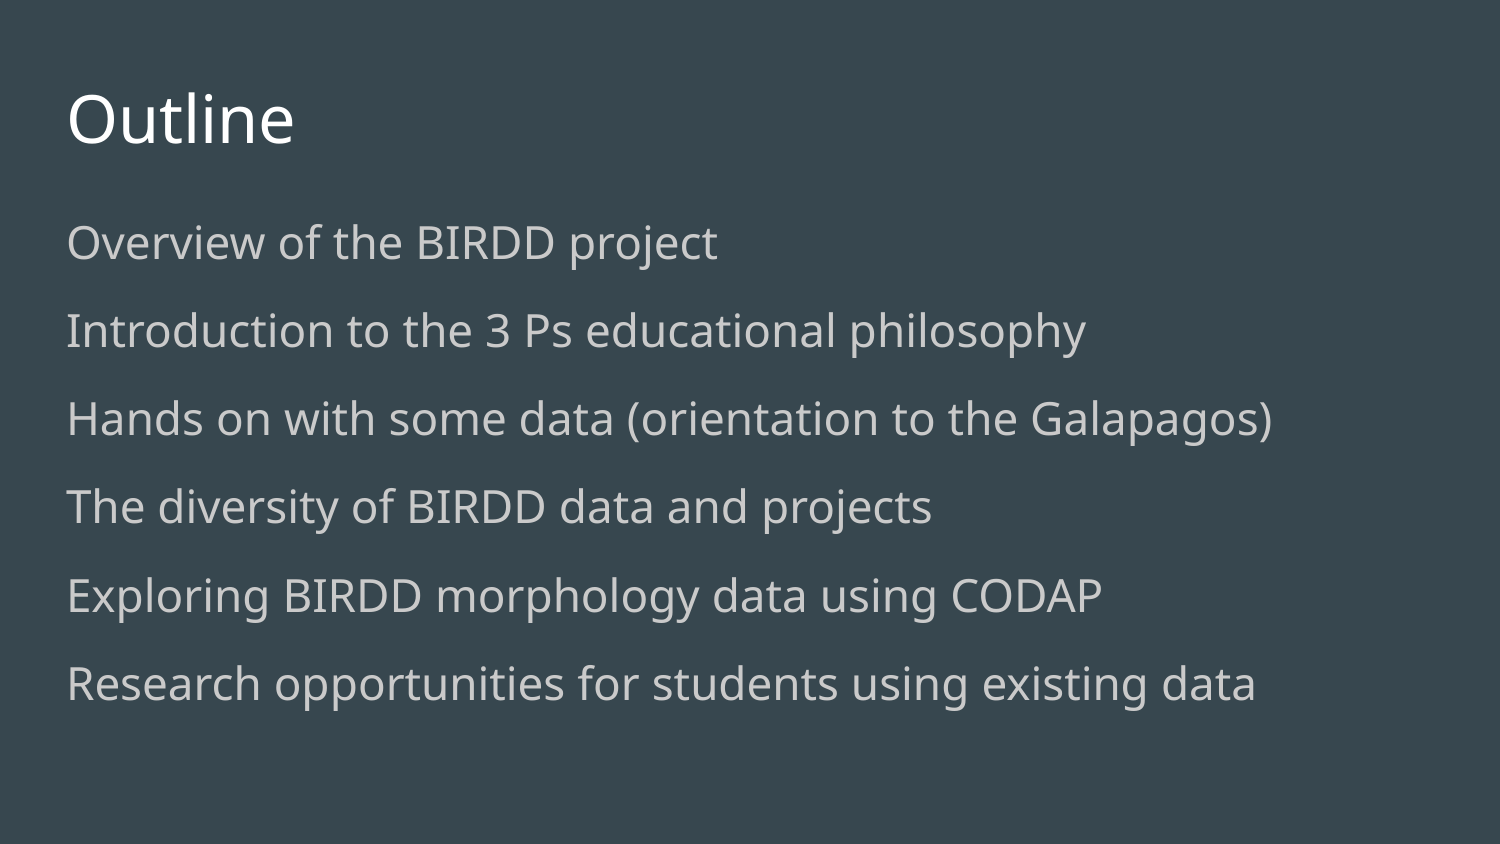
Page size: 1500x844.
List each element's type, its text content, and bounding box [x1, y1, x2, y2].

title Outline [51, 53, 512, 178]
list Overview of the BIRDD project Introduction to the 3 Ps educational philosophy Hands on with some data (orientation to the Galapagos) The diversity of BIRDD data and projects Exploring BIRDD morphology data using CODAP Research opportunities for students using existing data [51, 190, 1324, 782]
